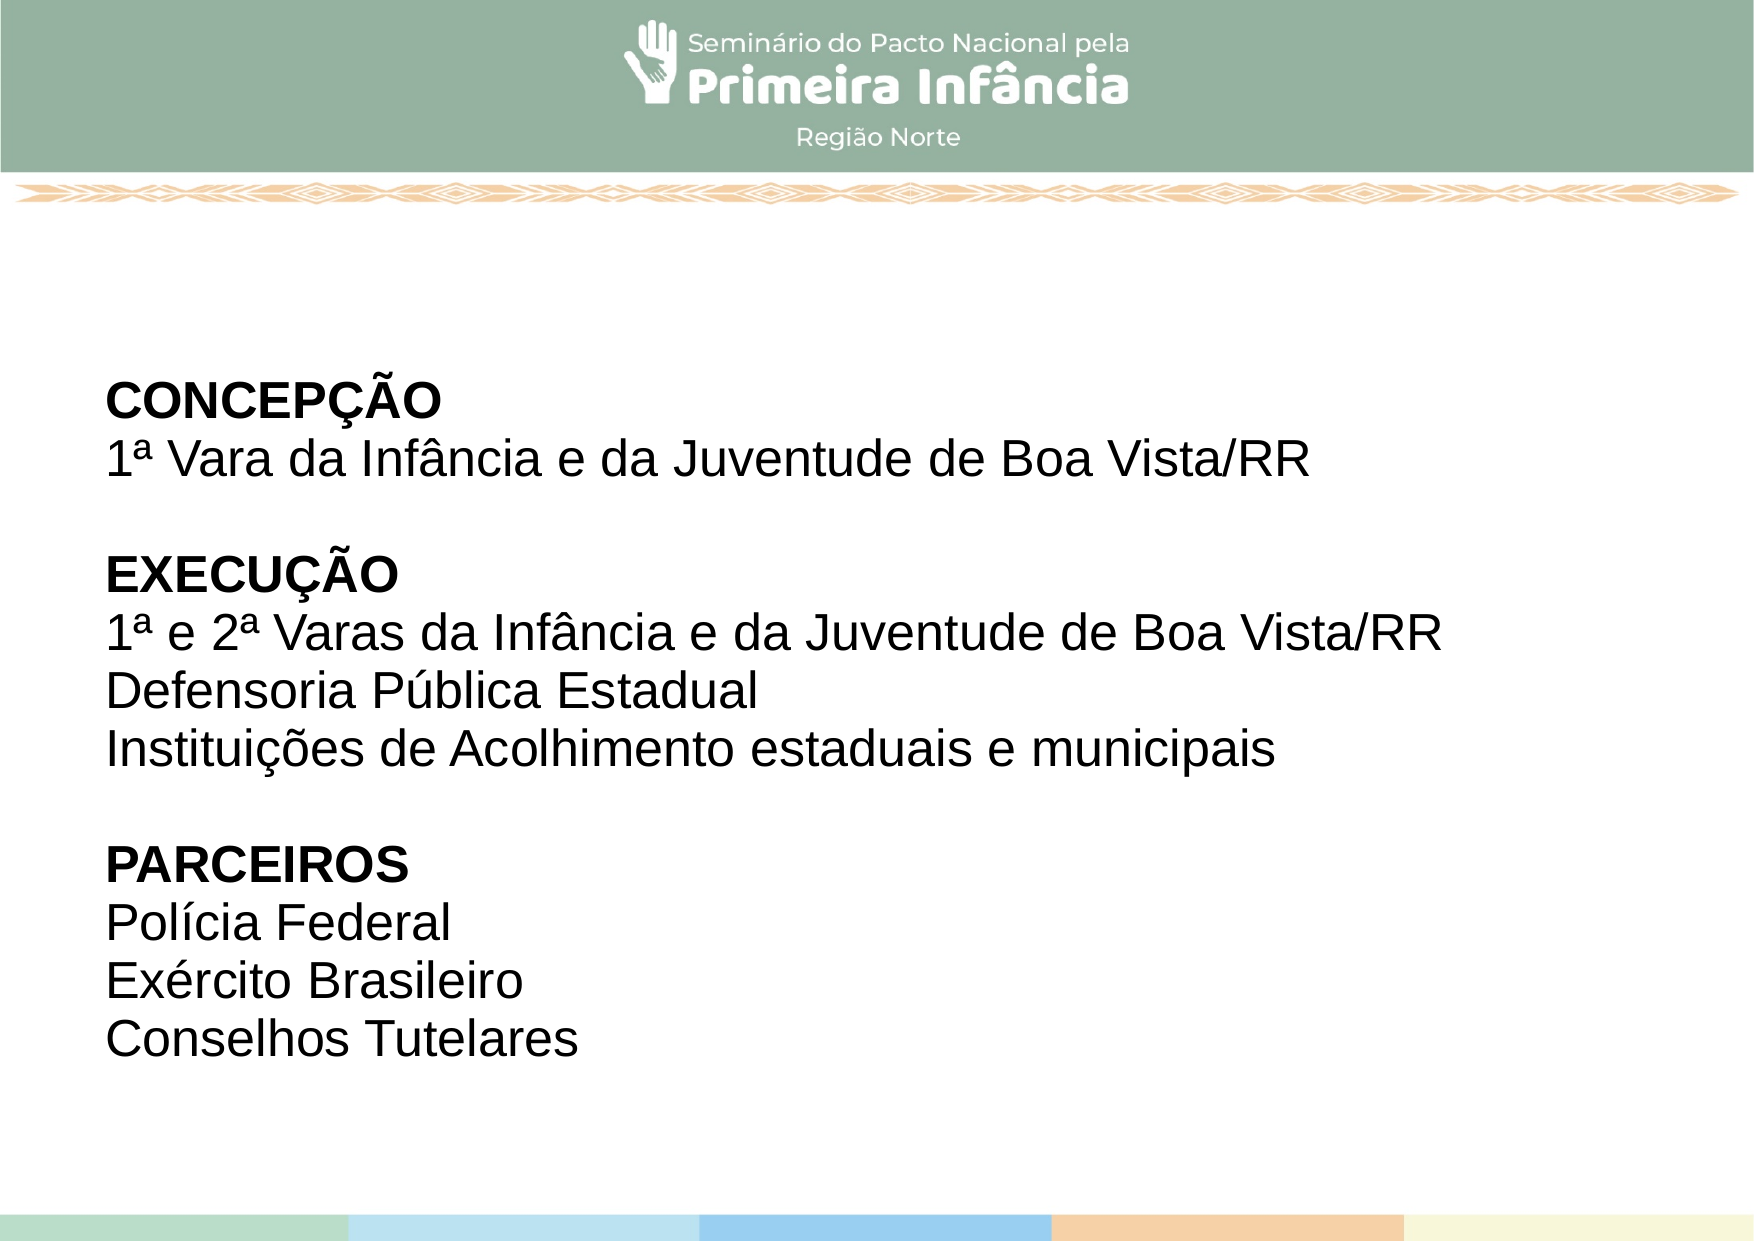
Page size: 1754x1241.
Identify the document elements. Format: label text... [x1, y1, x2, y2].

title CONCEPÇÃO 1ª Vara da Infância e da Juventude de Boa Vista/RR EXECUÇÃO 1ª e 2ª Varas da Infância e da Juventude de Boa Vista/RR Defensoria Pública Estadual Instituições de Acolhimento estaduais e municipais PARCEIROS Polícia Federal Exército Brasileiro Conselhos Tutelares [104, 240, 1605, 1201]
